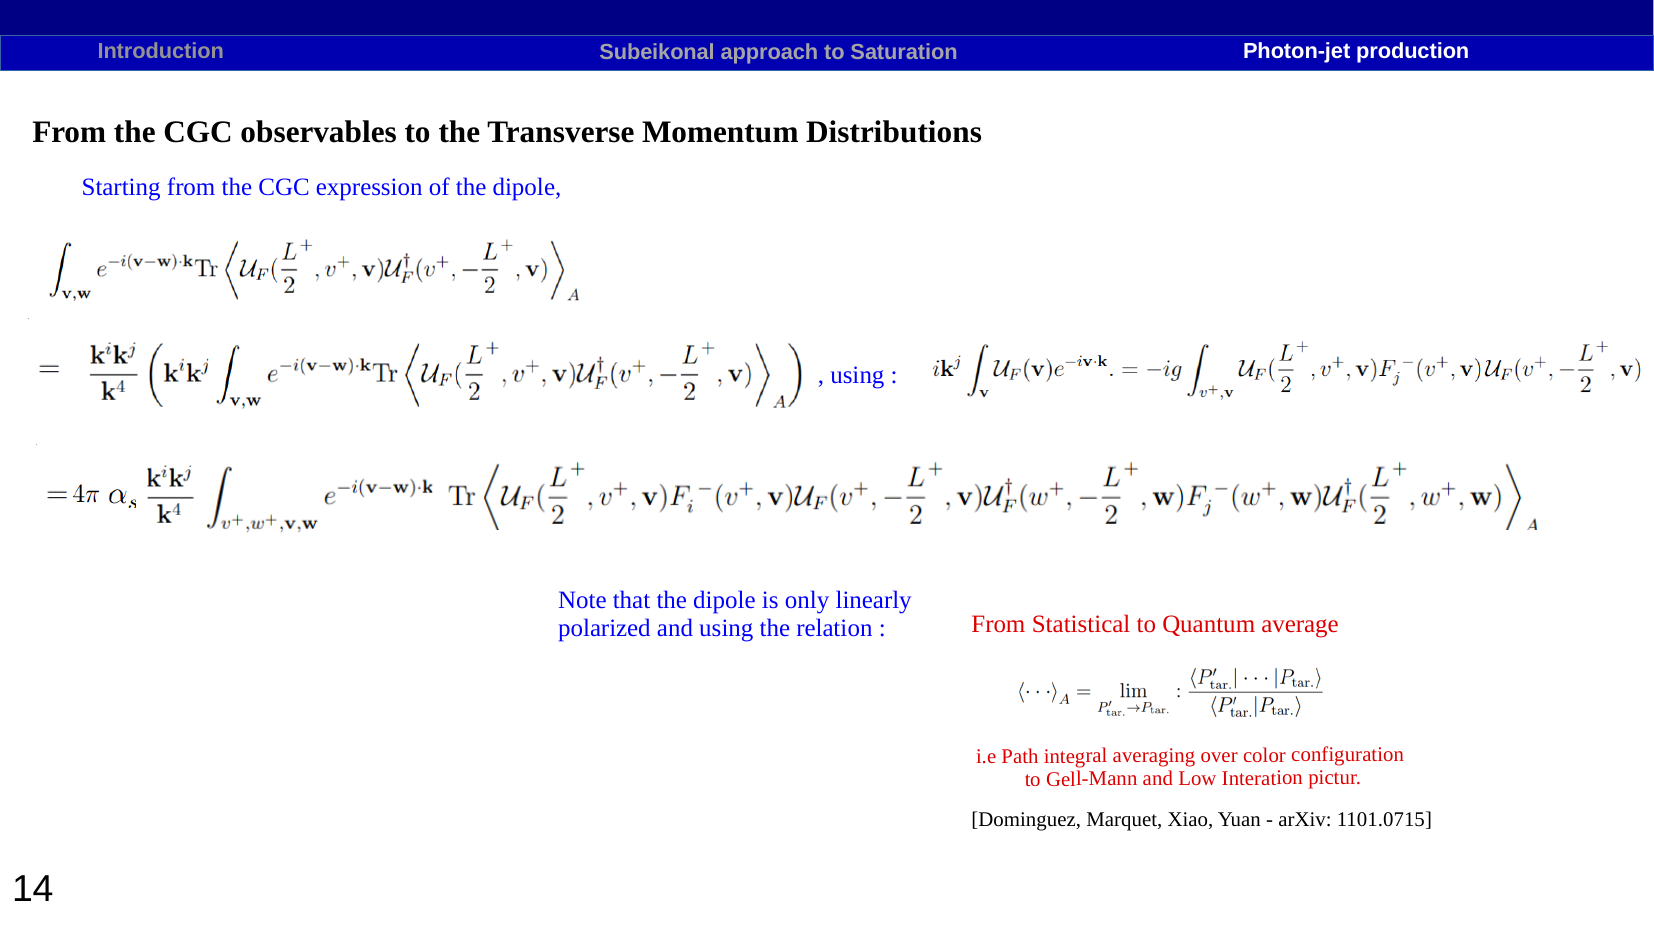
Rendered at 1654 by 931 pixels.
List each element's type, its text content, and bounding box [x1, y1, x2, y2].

text_box Introduction [82, 31, 697, 71]
picture [203, 457, 1543, 544]
text_box From Statistical to Quantum average [1288, 602, 1422, 643]
picture [1003, 649, 1334, 727]
text_box Starting from the CGC expression of the dipole, [66, 165, 626, 231]
picture [35, 444, 136, 544]
text_box [Dominguez, Marquet, Xiao, Yuan - arXiv: 1101.0715] [956, 800, 1619, 839]
picture [921, 328, 1642, 407]
text_box <numéro> [0, 860, 626, 931]
picture [147, 448, 198, 537]
picture [47, 224, 579, 306]
text_box Subeikonal approach to Saturation [584, 32, 1199, 80]
text_box i.e Path integral averaging over color configuration to Gell-Mann and Low Interation pictur. [566, 733, 1654, 802]
text_box From the CGC observables to the Transverse Momentum Distributions [0, 107, 1229, 154]
text_box Photon-jet production [1228, 31, 1524, 71]
text_box Note that the dipole is only linearly polarized and using the relation : [543, 578, 1288, 669]
text_box , using : [803, 354, 934, 420]
text_box [0, 0, 1654, 71]
picture [27, 318, 64, 418]
picture [70, 325, 808, 414]
